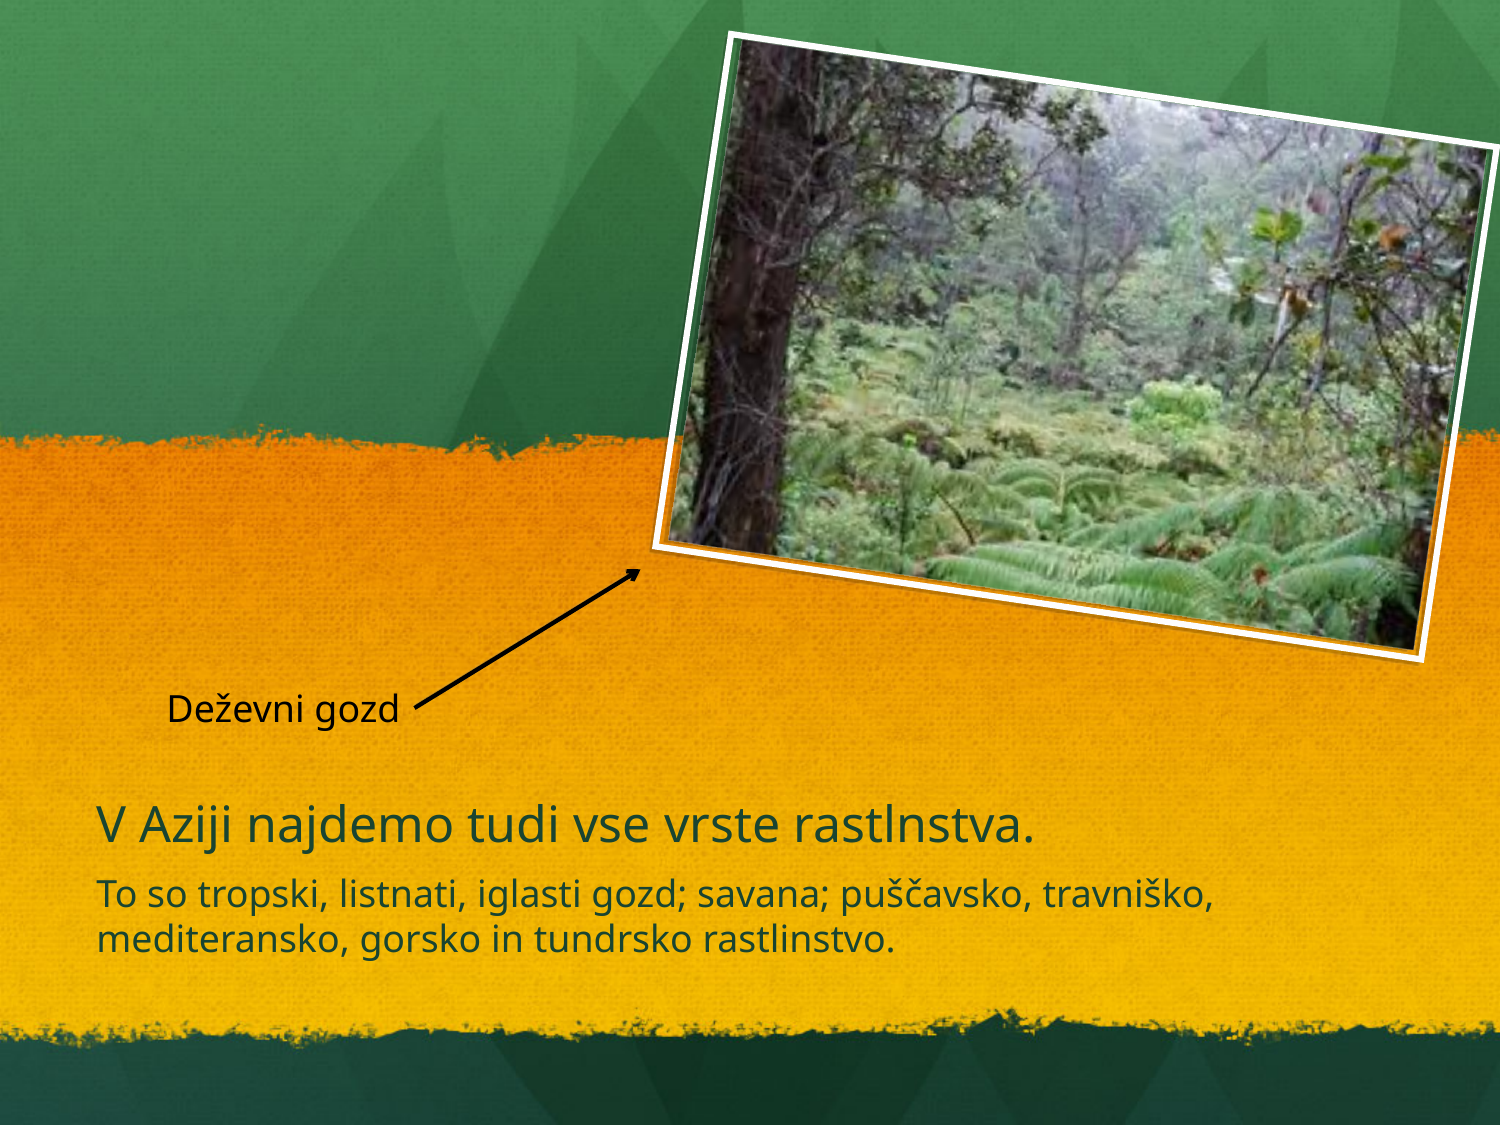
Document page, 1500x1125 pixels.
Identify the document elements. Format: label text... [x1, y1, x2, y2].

picture [659, 37, 1494, 656]
text_box Deževni gozd [151, 678, 416, 738]
picture [0, 0, 1500, 1125]
subtitle To so tropski, listnati, iglasti gozd; savana; puščavsko, travniško, mediteransko, gorsko in tundrsko rastlinstvo. [81, 862, 1263, 1025]
title V Aziji najdemo tudi vse vrste rastlnstva. [81, 619, 1263, 861]
